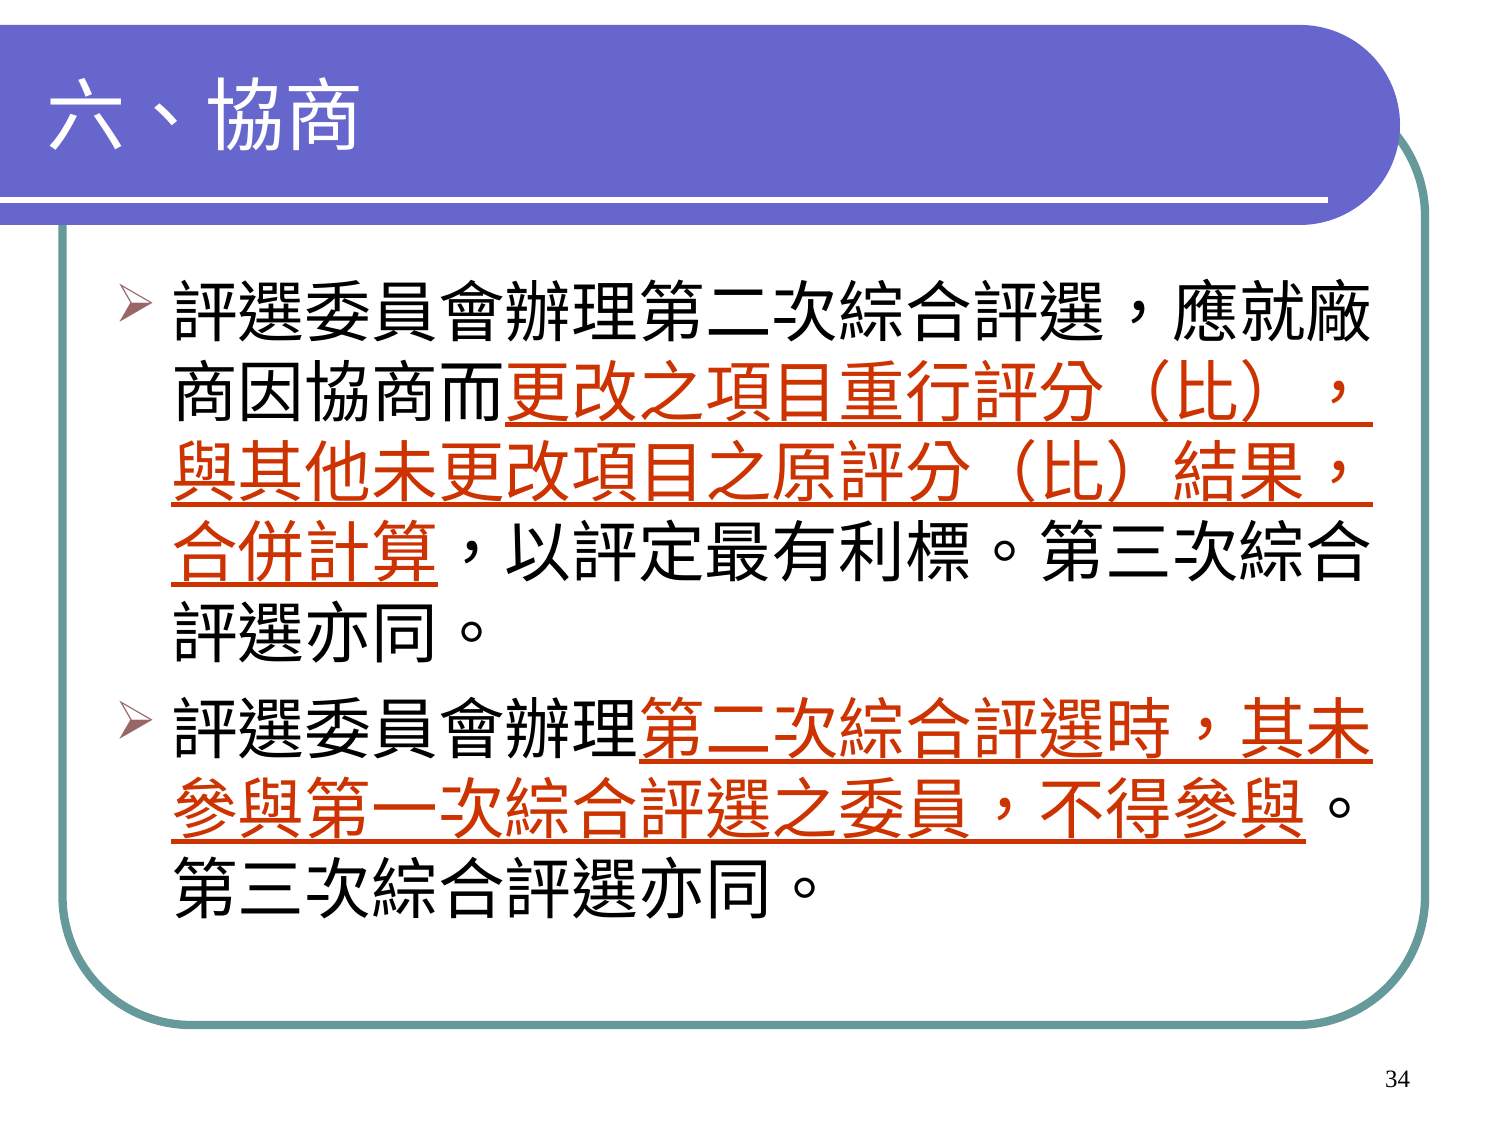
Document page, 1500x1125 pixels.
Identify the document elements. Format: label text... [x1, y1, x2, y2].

list 評選委員會辦理第二次綜合評選，應就廠商因協商而更改之項目重行評分（比），與其他未更改項目之原評分（比）結果，合併計算，以評定最有利標。第三次綜合評選亦同。 評選委員會辦理第二次綜合評選時，其未參與第一次綜合評選之委員，不得參與。第三次綜合評選亦同。 [99, 262, 1401, 988]
title 六、協商 [31, 37, 1347, 188]
text_box <編號> [1074, 1025, 1426, 1101]
